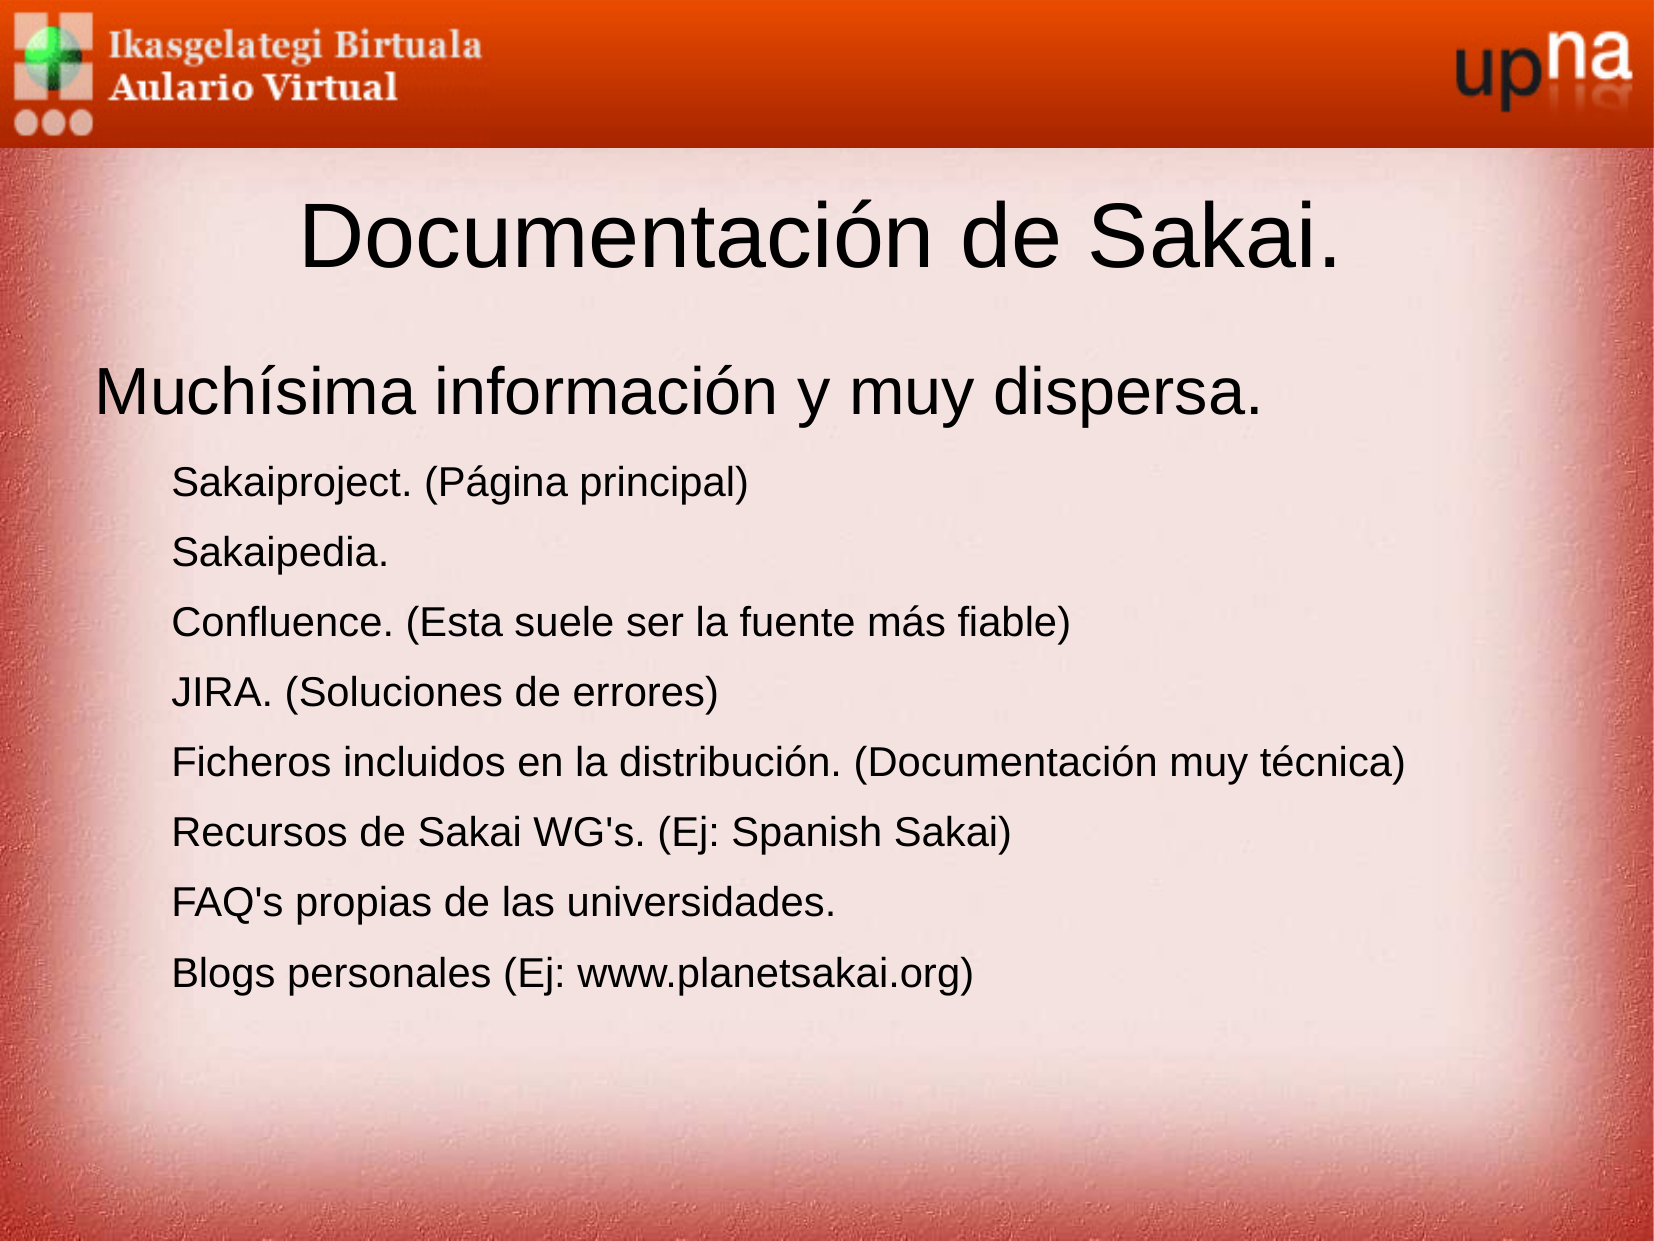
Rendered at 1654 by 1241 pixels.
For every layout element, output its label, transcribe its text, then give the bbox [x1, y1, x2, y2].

title Documentación de Sakai. [77, 147, 1565, 325]
picture [0, 0, 1654, 1241]
list Muchísima información y muy dispersa. Sakaiproject. (Página principal) Sakaipedia. Confluence. (Esta suele ser la fuente más fiable) JIRA. (Soluciones de errores) Ficheros incluidos en la distribución. (Documentación muy técnica) Recursos de Sakai WG's. (Ej: Spanish Sakai) FAQ's propias de las universidades. Blogs personales (Ej: www.planetsakai.org) [76, 354, 1565, 1095]
